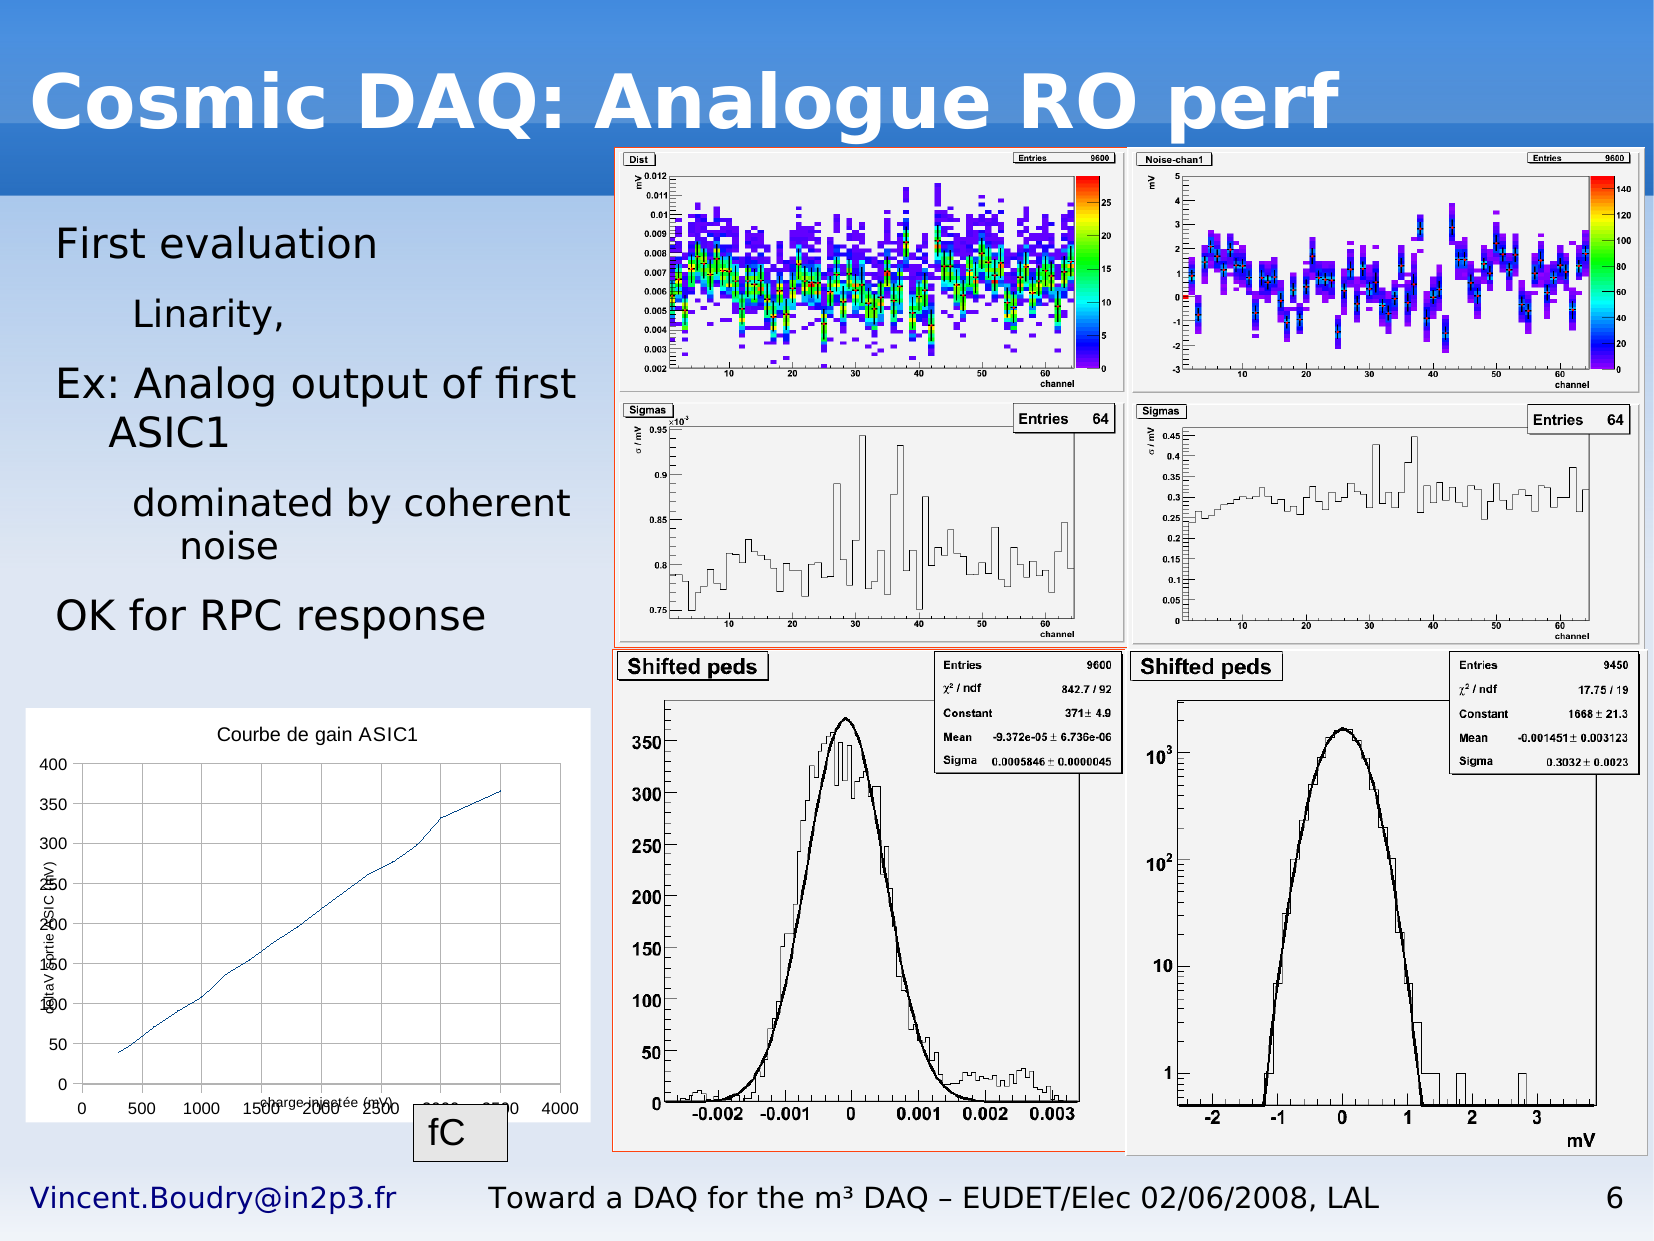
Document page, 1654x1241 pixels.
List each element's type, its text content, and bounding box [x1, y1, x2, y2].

list First evaluation Linarity, Ex: Analog output of first ASIC1 dominated by coherent noise OK for RPC response [37, 220, 591, 680]
picture [0, 0, 1654, 1241]
chart [25, 708, 591, 1123]
title Cosmic DAQ: Analogue RO perf [29, 7, 1654, 200]
text_box fC [413, 1104, 508, 1162]
